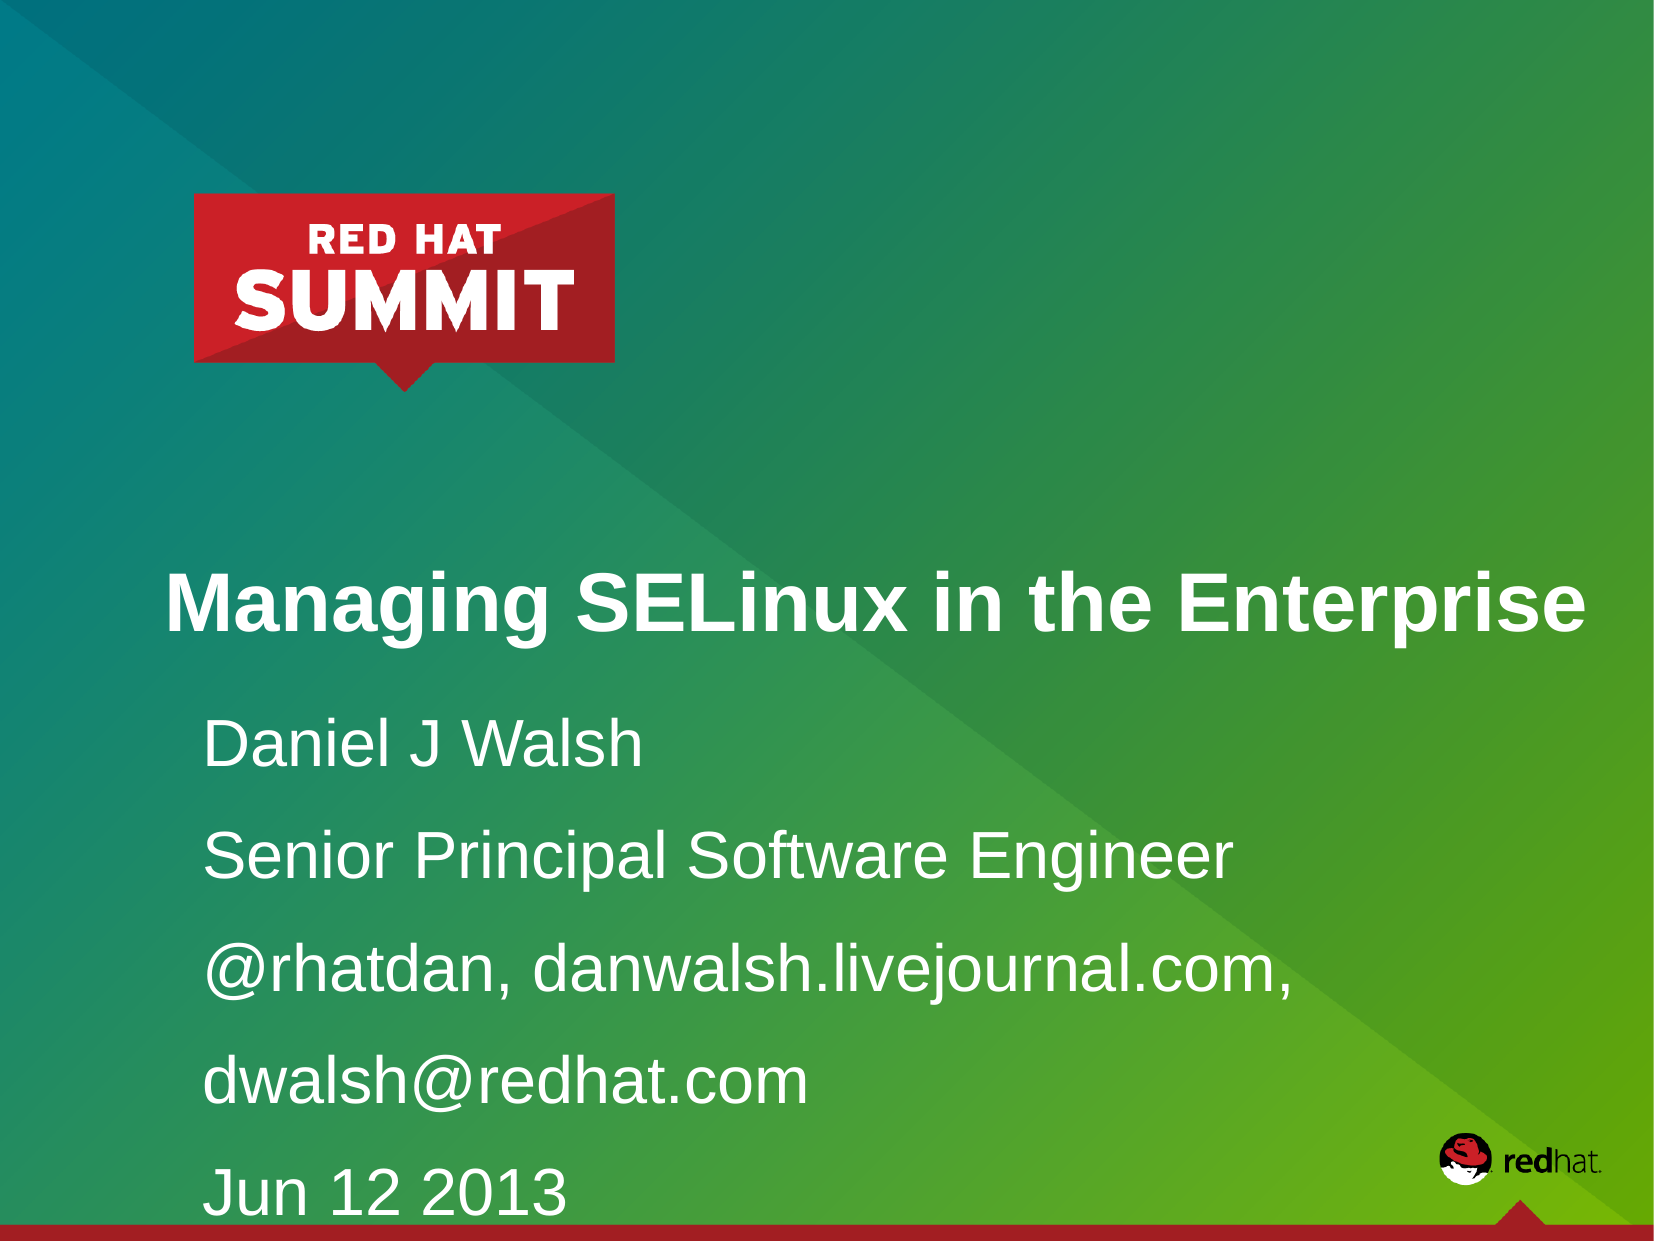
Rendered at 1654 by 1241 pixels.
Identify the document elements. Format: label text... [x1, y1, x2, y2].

text_box Daniel J Walsh Senior Principal Software Engineer @rhatdan, danwalsh.livejournal.com, dwalsh@redhat.com Jun 12 2013 [187, 661, 1538, 1201]
picture [0, 0, 1654, 1241]
text_box Managing SELinux in the Enterprise [150, 502, 1613, 618]
